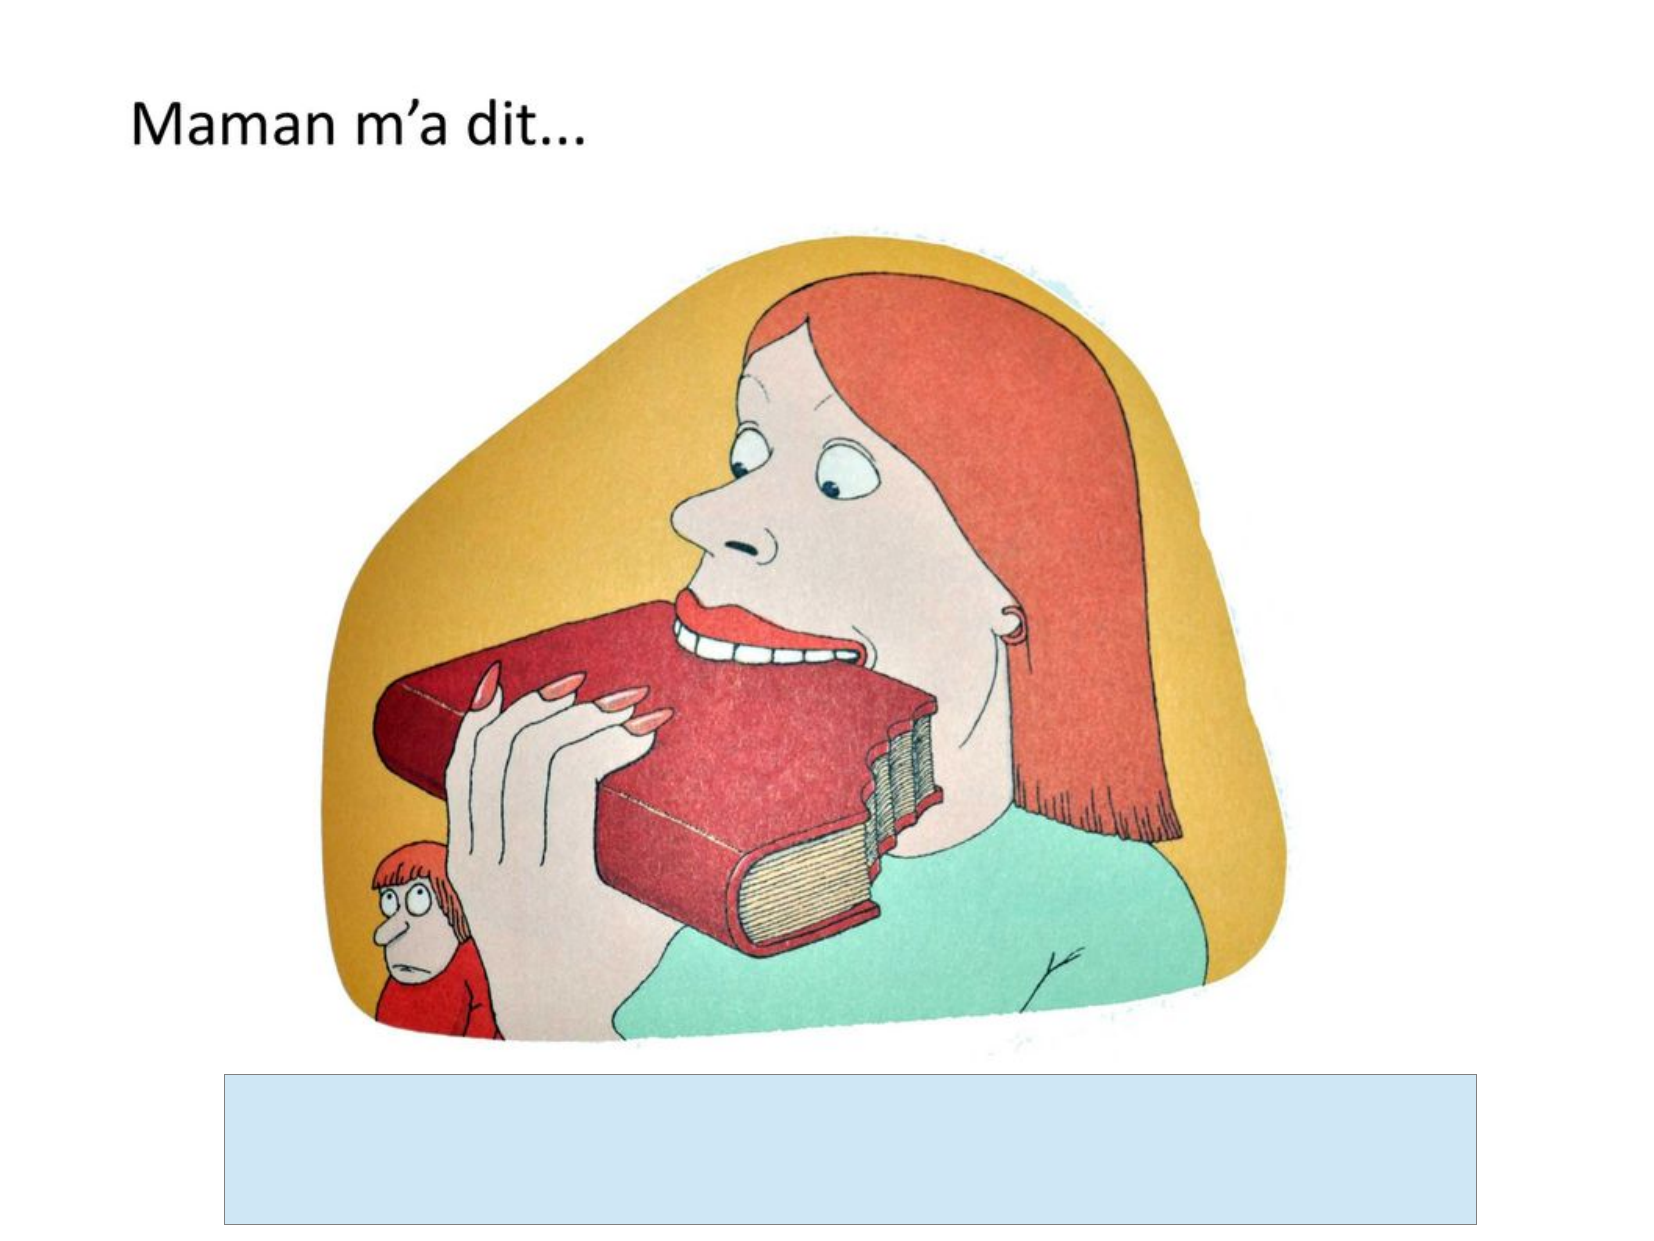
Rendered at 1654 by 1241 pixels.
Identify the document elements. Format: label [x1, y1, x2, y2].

text_box [224, 1074, 1477, 1225]
picture [38, 24, 1639, 1225]
